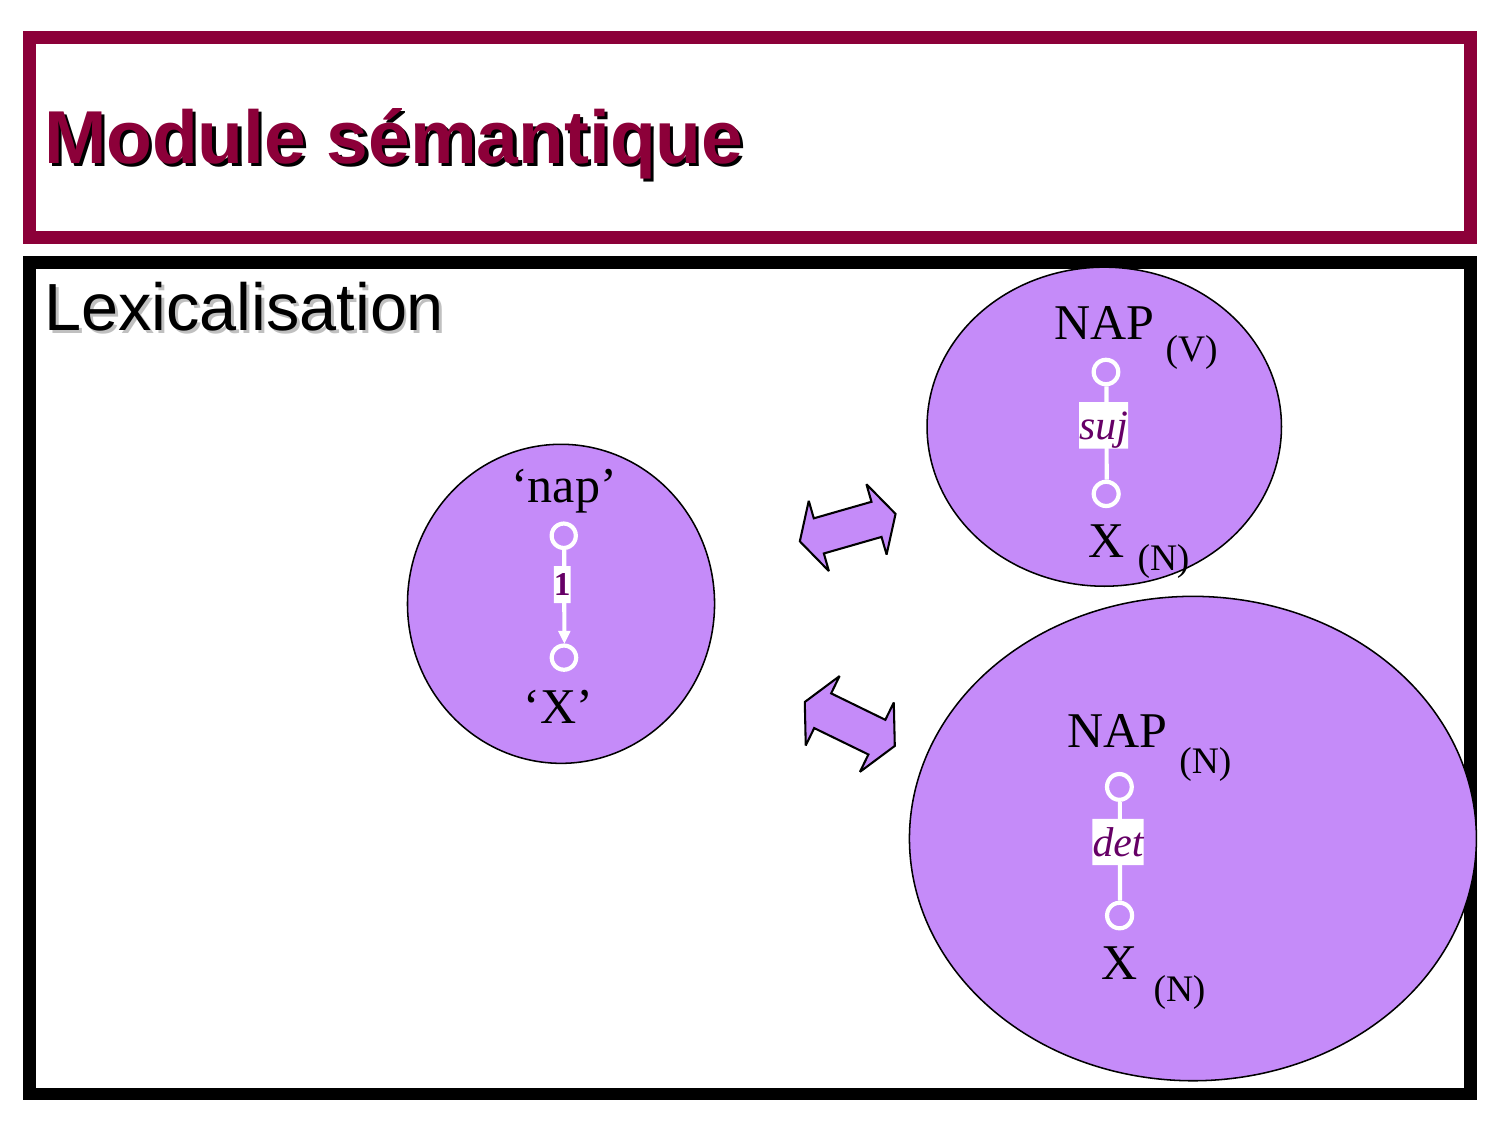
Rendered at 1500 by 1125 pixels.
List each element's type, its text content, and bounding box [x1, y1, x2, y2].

text_box [407, 459, 715, 764]
text_box NAP [1053, 695, 1201, 766]
text_box (N) [1122, 528, 1211, 586]
text_box [804, 676, 895, 772]
text_box (V) [1150, 320, 1249, 378]
text_box suj [1079, 402, 1129, 449]
text_box [520, 444, 602, 450]
text_box [554, 526, 573, 545]
title Module sémantique [29, 37, 1471, 238]
text_box [1109, 334, 1282, 555]
list Lexicalisation [29, 262, 1471, 1095]
text_box 1 [553, 566, 571, 604]
text_box (N) [1138, 960, 1307, 1018]
text_box X [1087, 927, 1163, 998]
text_box ‘nap’ [496, 450, 635, 521]
text_box [799, 484, 896, 572]
text_box [909, 596, 1477, 1081]
text_box [1096, 484, 1116, 503]
text_box det [1092, 818, 1144, 866]
text_box (N) [1164, 732, 1263, 790]
text_box X [1073, 504, 1149, 576]
text_box NAP [1039, 287, 1186, 359]
text_box [554, 648, 573, 667]
text_box [1096, 363, 1116, 382]
text_box [927, 267, 1237, 587]
text_box ‘X’ [508, 671, 620, 743]
